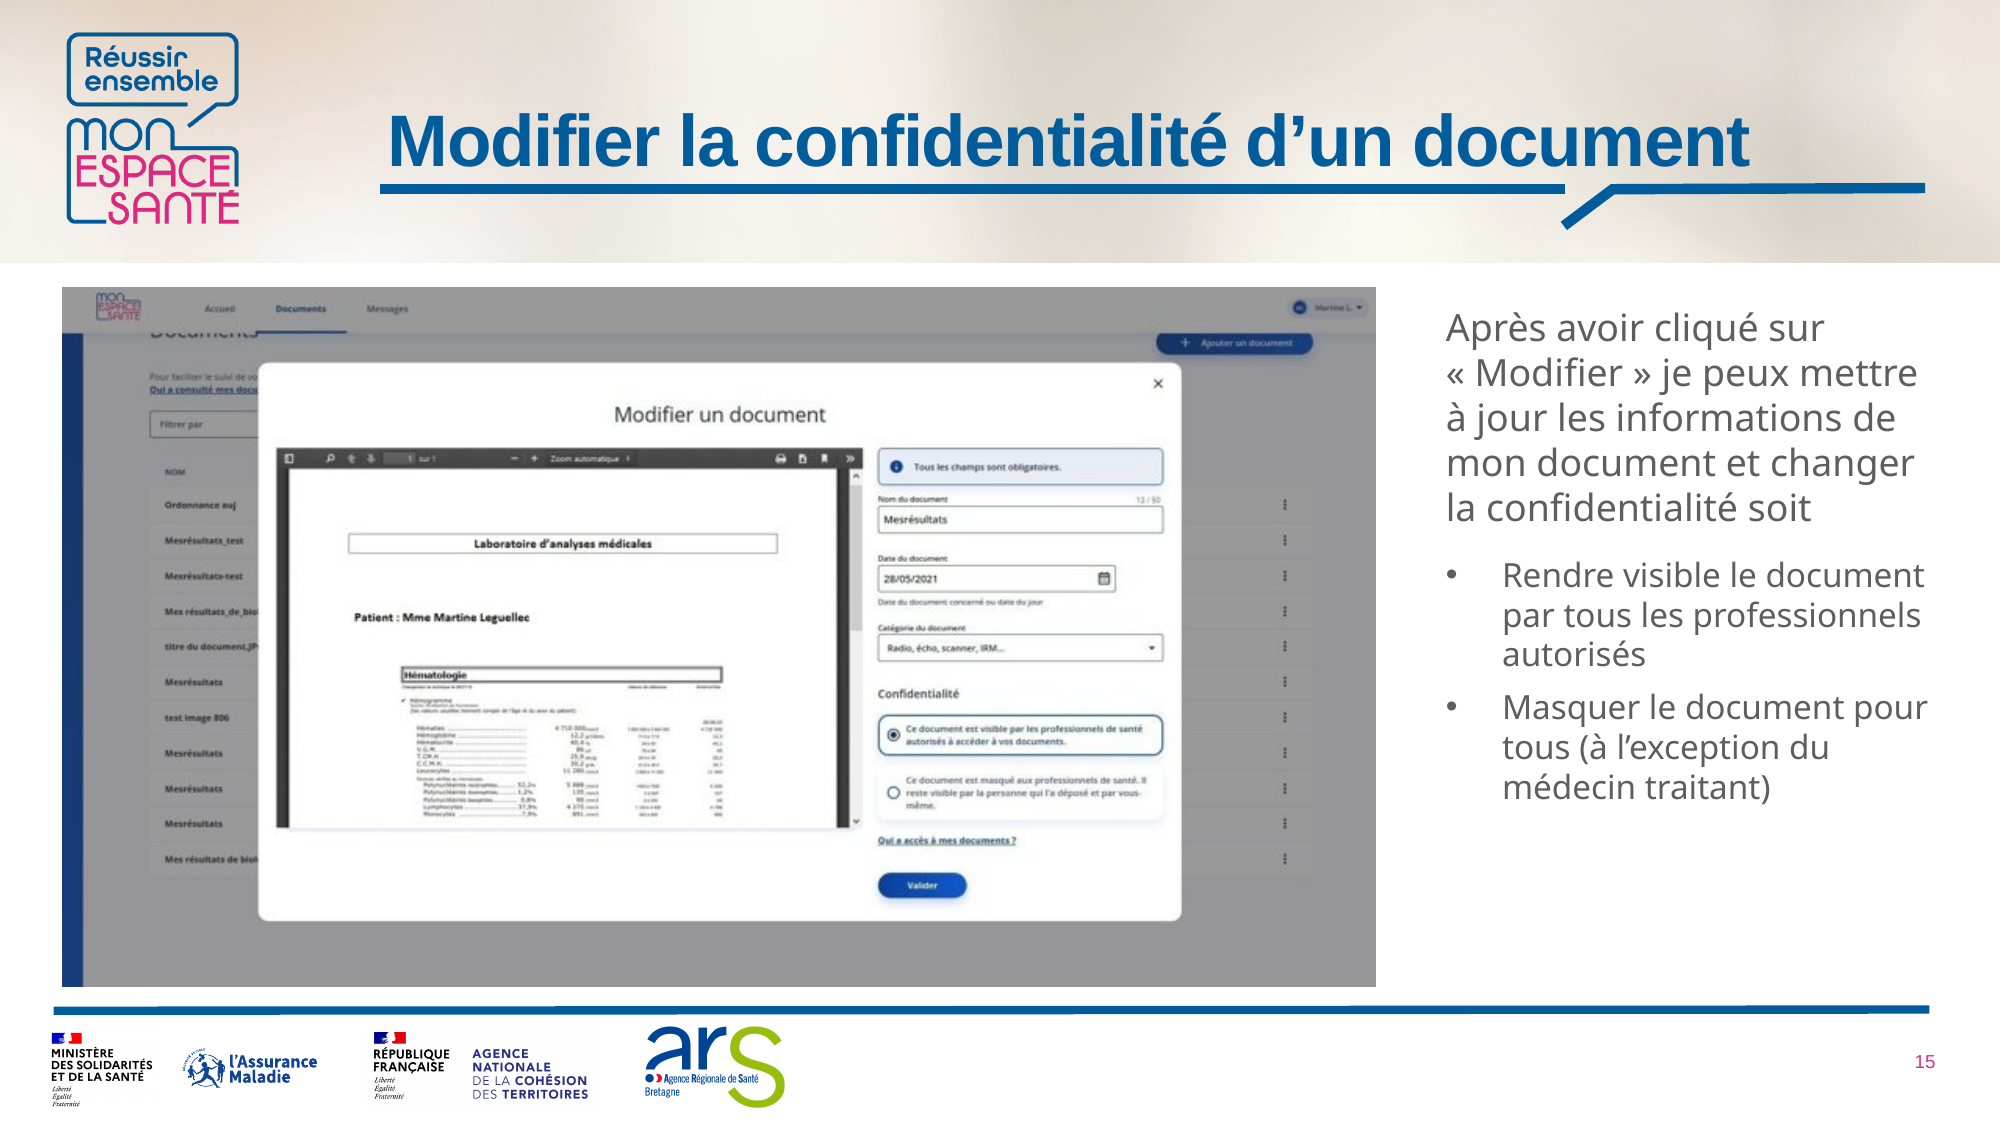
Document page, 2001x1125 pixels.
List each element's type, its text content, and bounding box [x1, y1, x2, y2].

title Modifier la confidentialité d’un document [379, 2, 1832, 189]
picture [645, 1026, 785, 1108]
picture [364, 1028, 600, 1108]
picture [41, 1022, 163, 1117]
text_box Après avoir cliqué sur « Modifier » je peux mettre à jour les informations de mon document et changer la confidentialité soit Rendre visible le document par tous les professionnels autorisés Masquer le document pour tous (à l’exception du médecin traitant) [1431, 296, 1951, 814]
picture [0, 0, 2000, 263]
picture [62, 287, 1376, 987]
